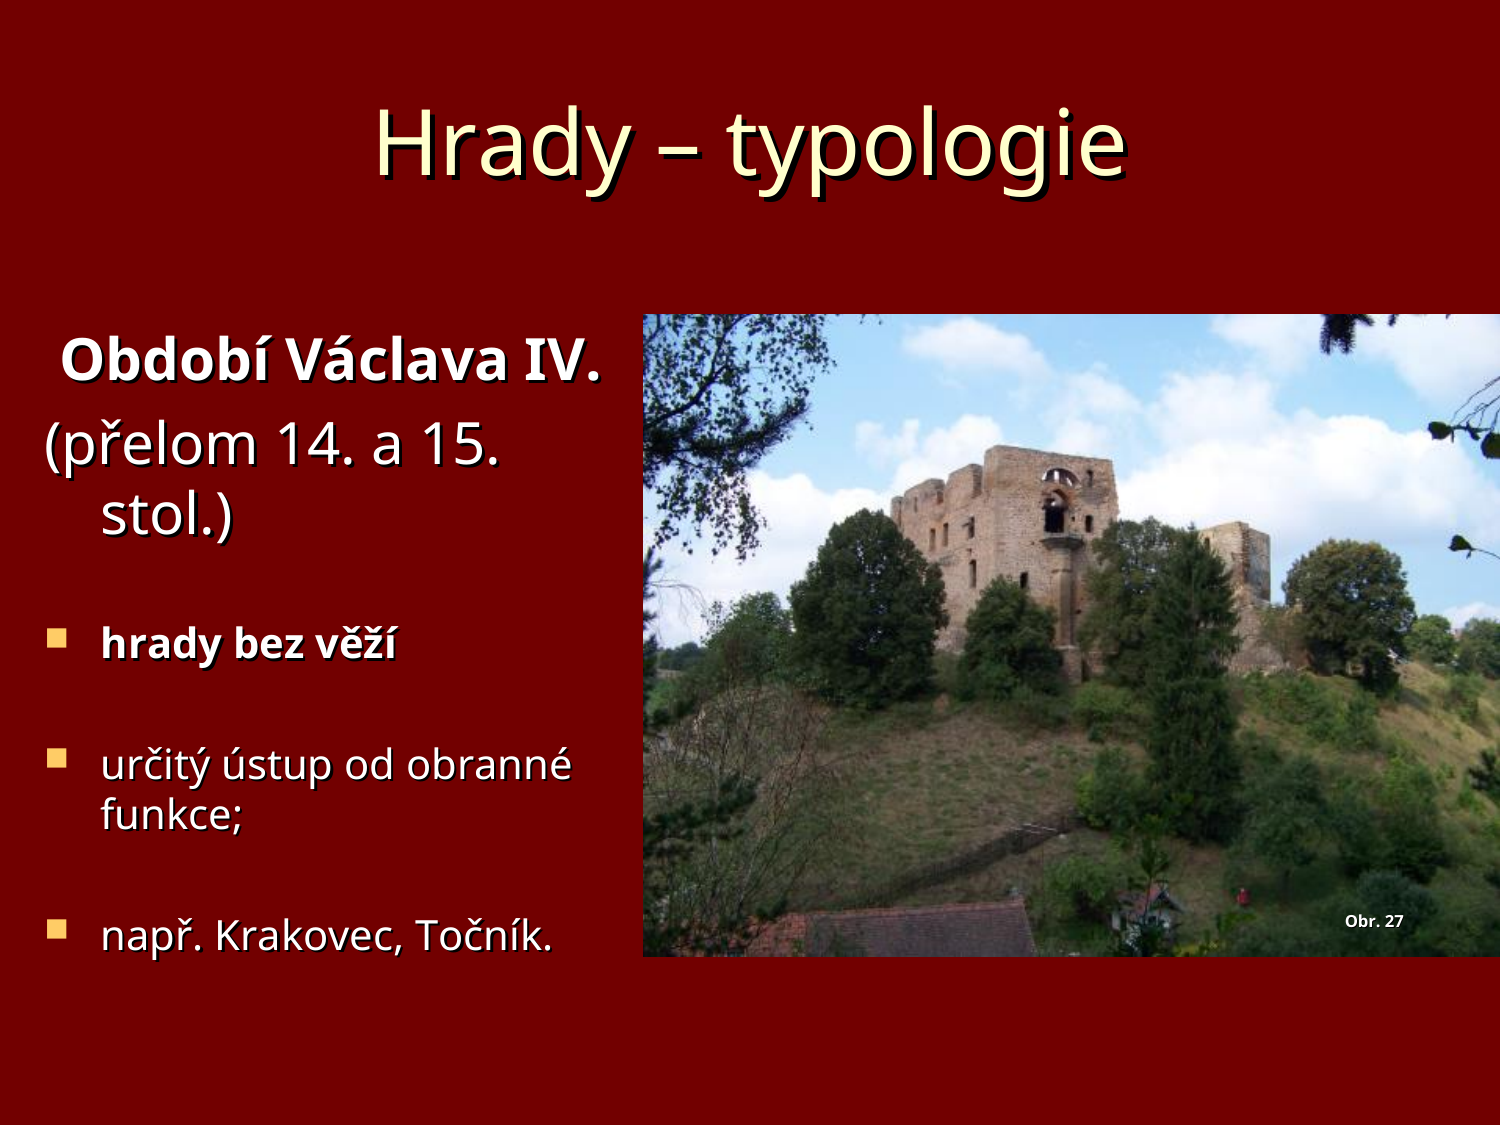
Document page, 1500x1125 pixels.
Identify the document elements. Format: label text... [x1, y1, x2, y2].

title Hrady – typologie [75, 45, 1426, 233]
list Období Václava IV. (přelom 14. a 15. stol.) hrady bez věží určitý ústup od obranné funkce; např. Krakovec, Točník. [29, 314, 656, 1001]
text_box [643, 314, 1500, 957]
text_box Obr. 27 [1329, 905, 1500, 940]
